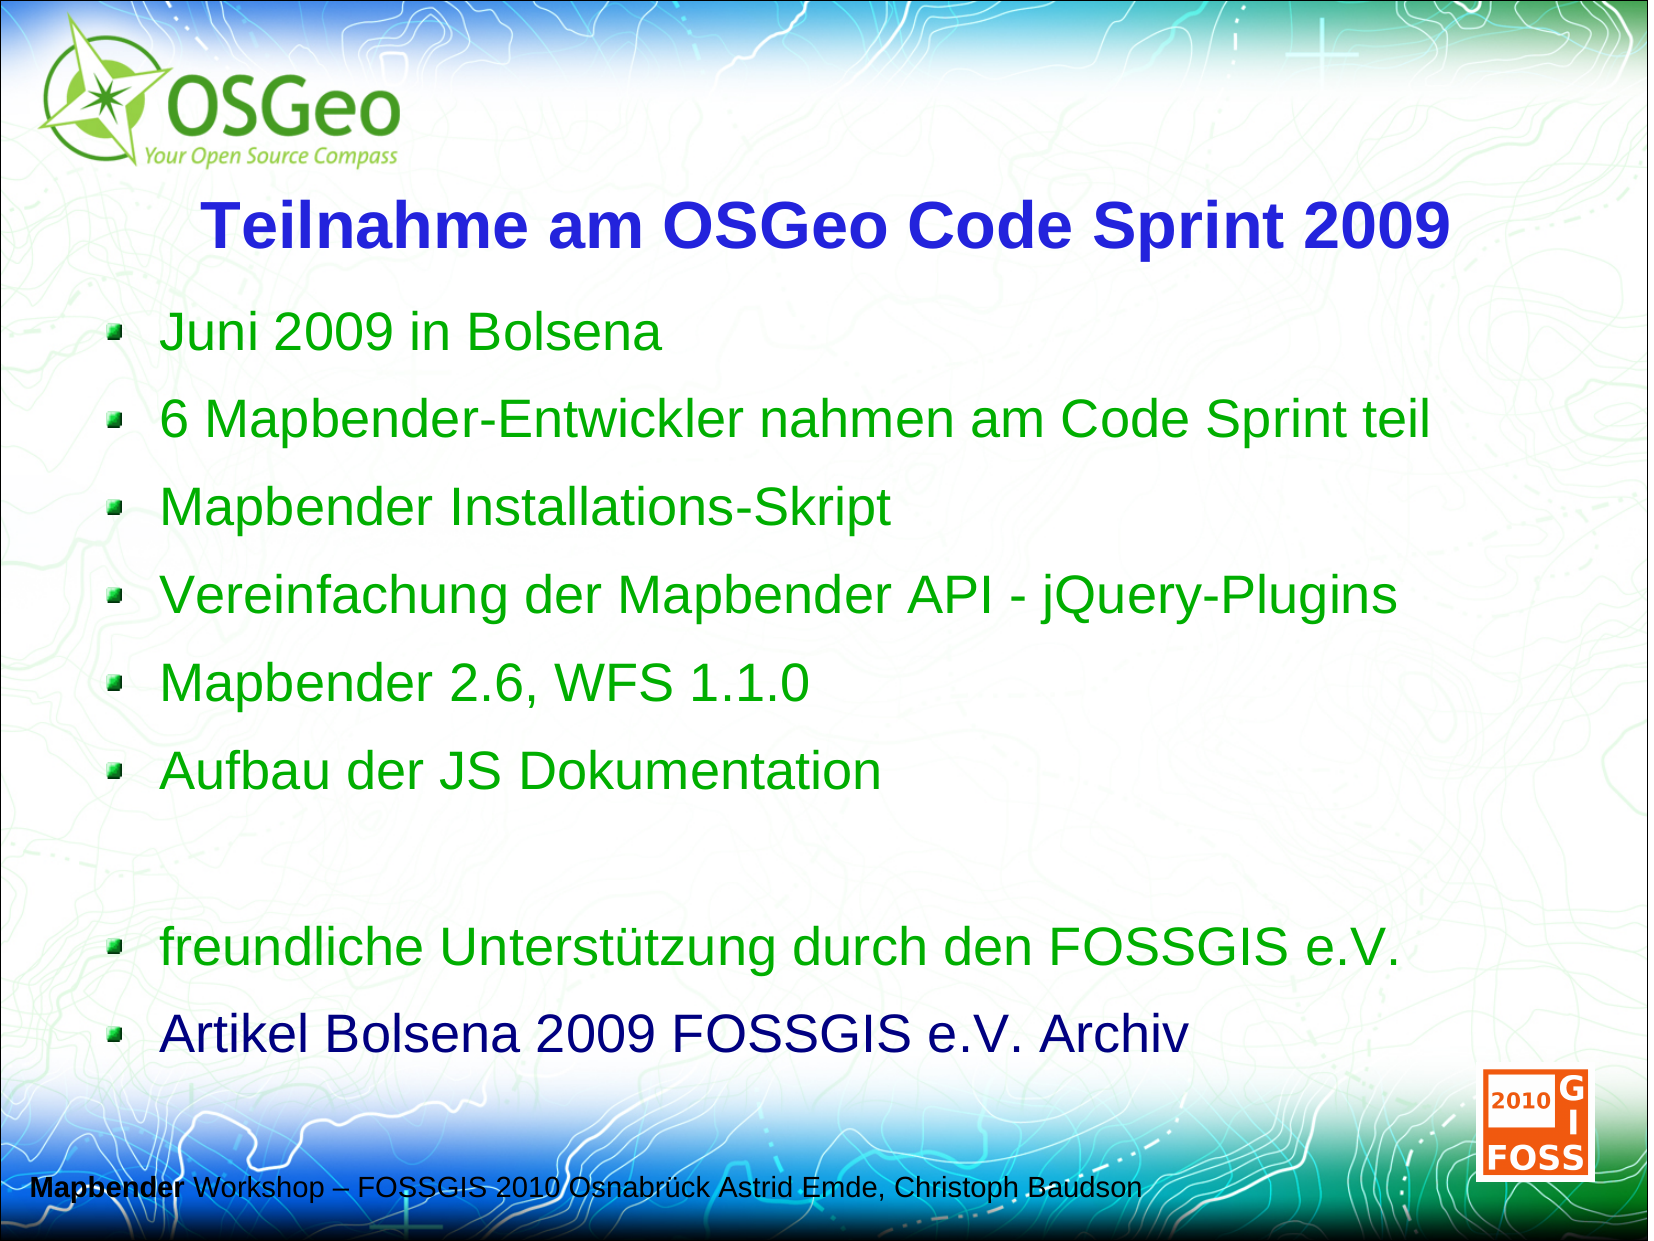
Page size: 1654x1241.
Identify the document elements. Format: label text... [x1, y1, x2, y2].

list Juni 2009 in Bolsena 6 Mapbender-Entwickler nahmen am Code Sprint teil Mapbender Installations-Skript Vereinfachung der Mapbender API - jQuery-Plugins Mapbender 2.6, WFS 1.1.0 Aufbau der JS Dokumentation freundliche Unterstützung durch den FOSSGIS e.V. Artikel Bolsena 2009 FOSSGIS e.V. Archiv [88, 301, 1577, 1125]
title Teilnahme am OSGeo Code Sprint 2009 [82, 138, 1571, 314]
picture [1, 1, 1647, 1240]
